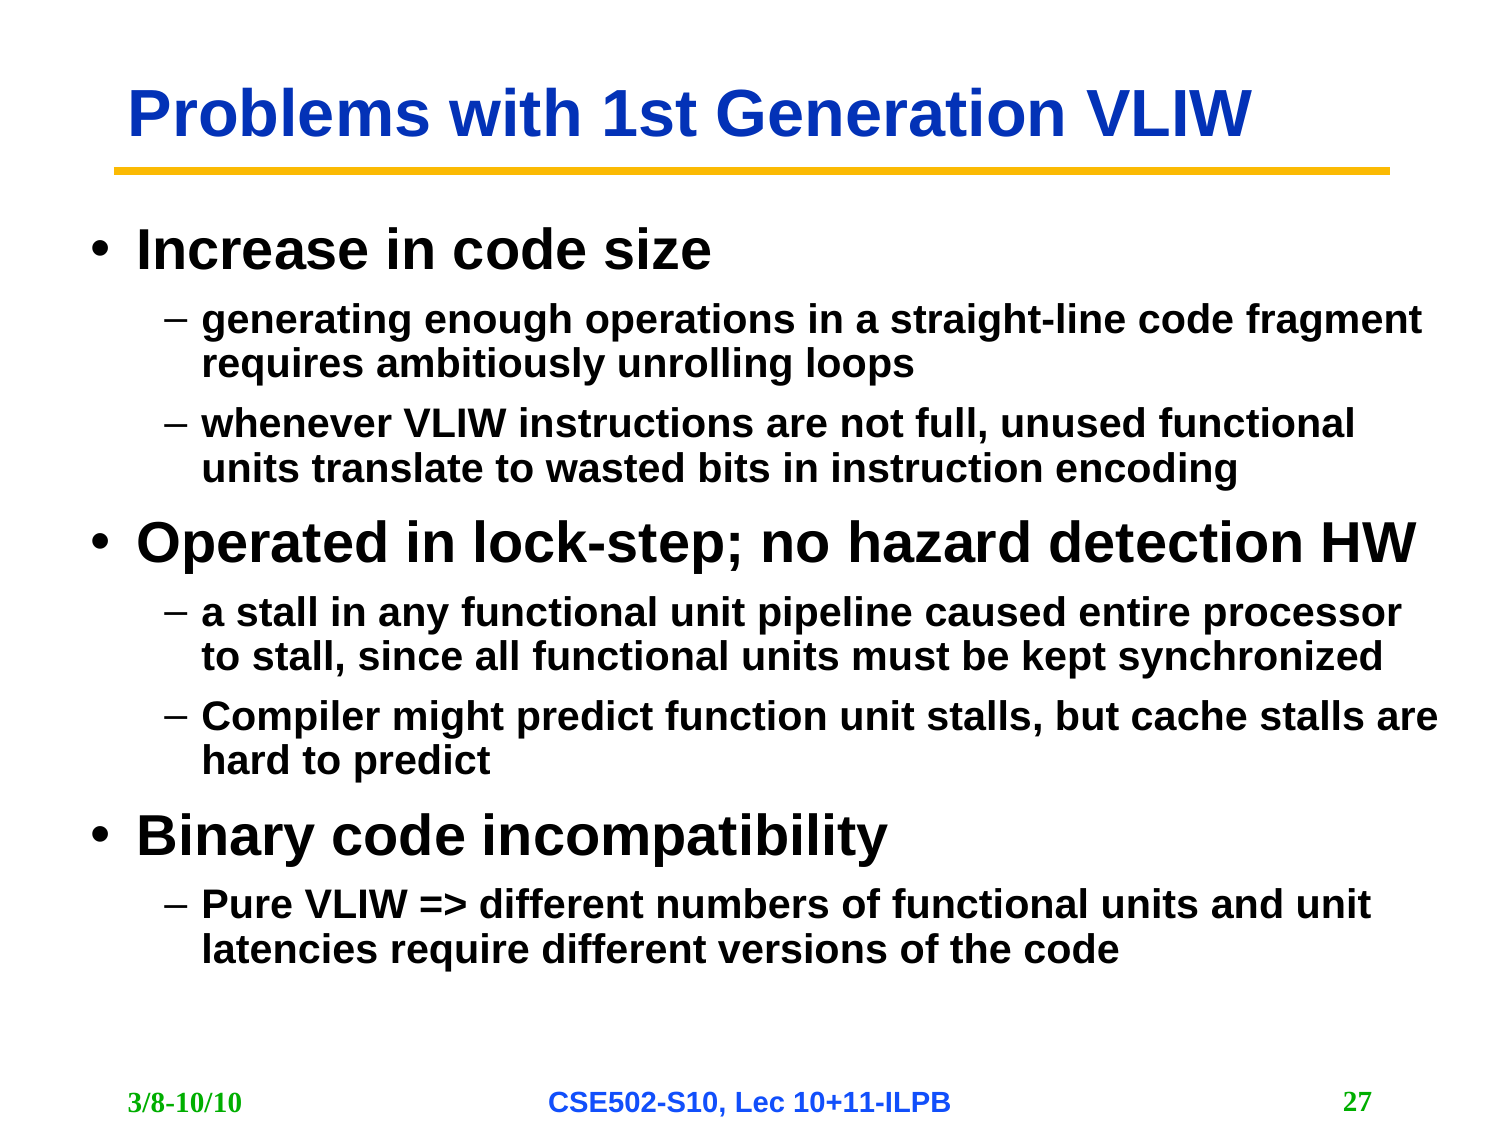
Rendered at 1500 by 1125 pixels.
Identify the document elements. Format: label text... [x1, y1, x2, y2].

list Increase in code size generating enough operations in a straight-line code fragment requires ambitiously unrolling loops whenever VLIW instructions are not full, unused functional units translate to wasted bits in instruction encoding Operated in lock-step; no hazard detection HW a stall in any functional unit pipeline caused entire processor to stall, since all functional units must be kept synchronized Compiler might predict function unit stalls, but cache stalls are hard to predict Binary code incompatibility Pure VLIW => different numbers of functional units and unit latencies require different versions of the code [74, 212, 1463, 989]
text_box 3/8-10/10 [112, 1088, 426, 1113]
title Problems with 1st Generation VLIW [112, 54, 1309, 176]
text_box <number> [1074, 1087, 1388, 1113]
text_box CSE502-S10, Lec 10+11-ILPB [512, 1088, 988, 1113]
